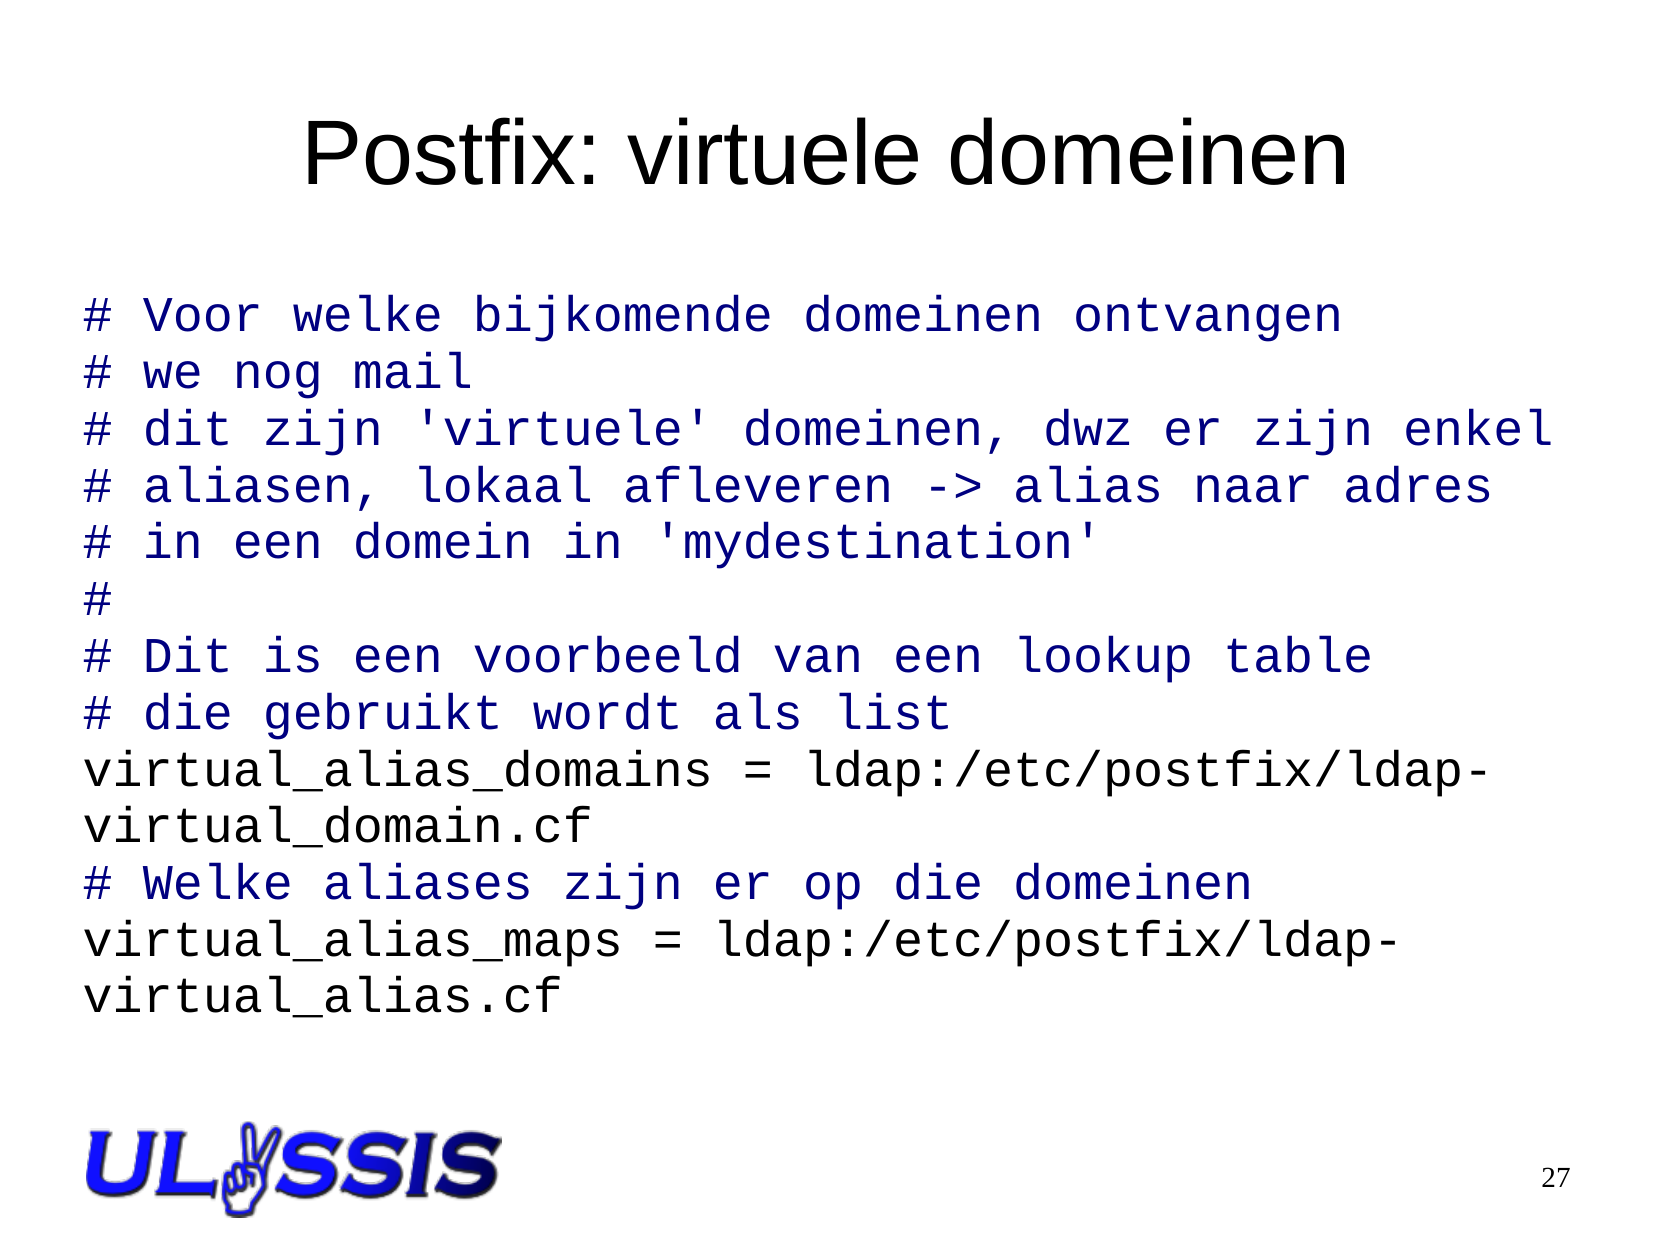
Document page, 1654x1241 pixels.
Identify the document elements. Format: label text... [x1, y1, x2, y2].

list # Voor welke bijkomende domeinen ontvangen # we nog mail # dit zijn 'virtuele' domeinen, dwz er zijn enkel # aliasen, lokaal afleveren -> alias naar adres # in een domein in 'mydestination' # # Dit is een voorbeeld van een lookup table # die gebruikt wordt als list virtual_alias_domains = ldap:/etc/postfix/ldap-virtual_domain.cf # Welke aliases zijn er op die domeinen virtual_alias_maps = ldap:/etc/postfix/ldap-virtual_alias.cf [82, 290, 1571, 1094]
picture [86, 1121, 502, 1218]
title Postfix: virtuele domeinen [82, 56, 1571, 250]
